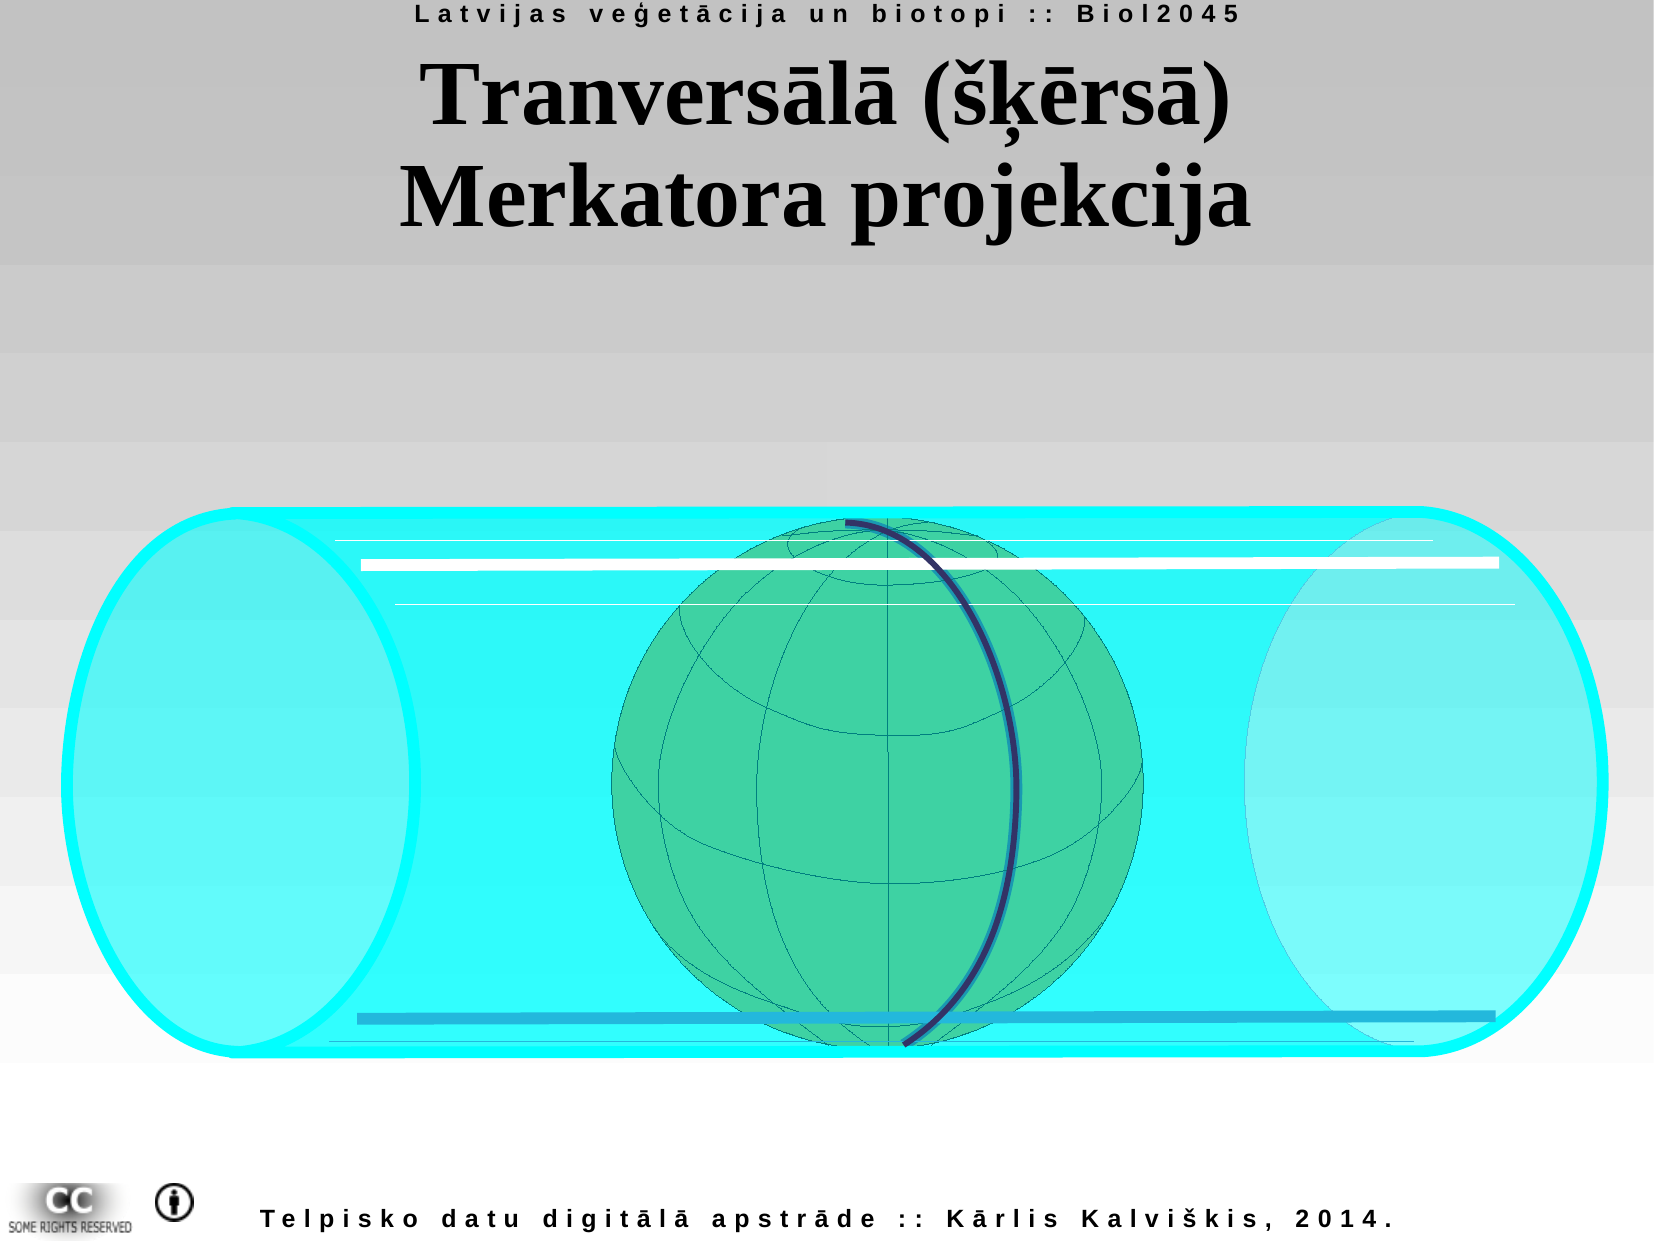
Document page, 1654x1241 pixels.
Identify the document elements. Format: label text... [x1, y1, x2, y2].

title Tranversālā (šķērsā) Merkatora projekcija [0, 1, 1654, 287]
picture [0, 287, 1654, 1241]
text_box [67, 512, 1603, 1053]
